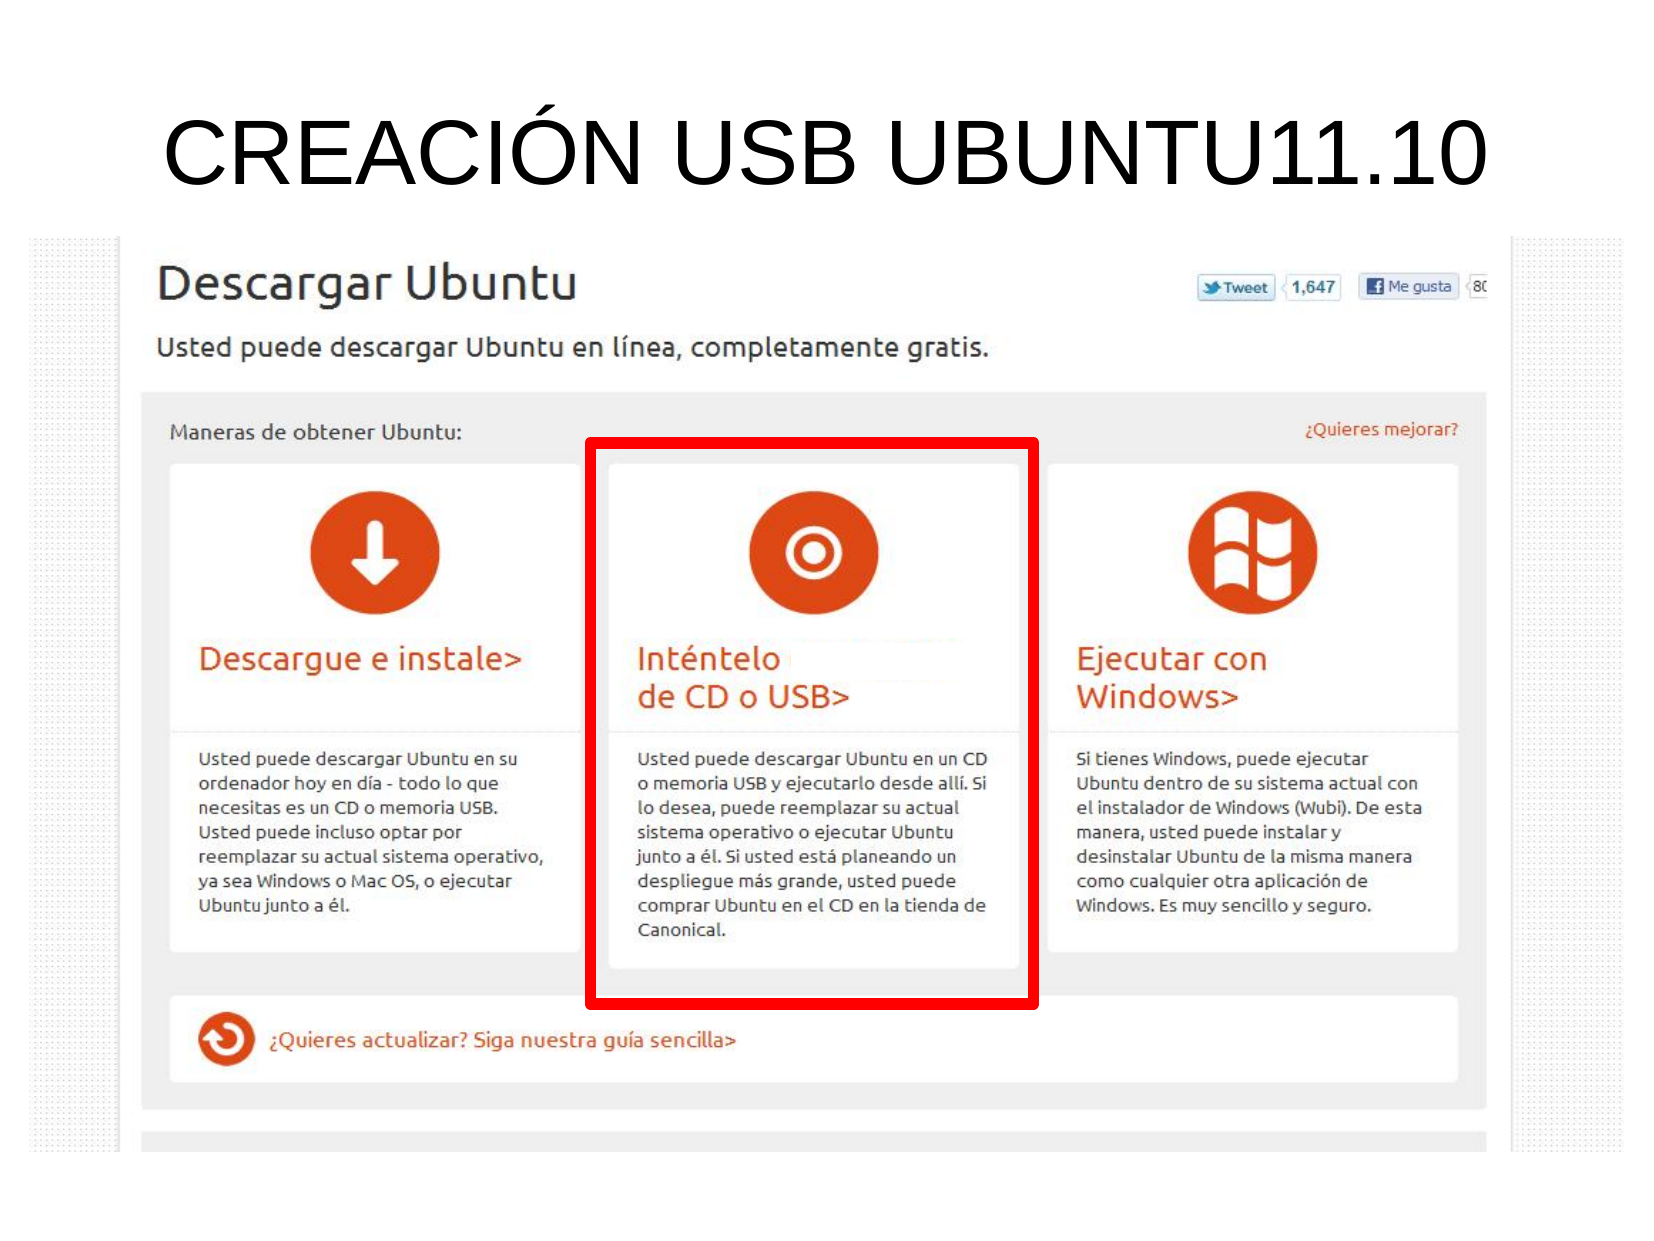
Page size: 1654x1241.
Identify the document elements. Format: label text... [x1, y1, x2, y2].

title CREACIÓN USB UBUNTU11.10 [82, 49, 1571, 236]
picture [29, 236, 1625, 1152]
text_box [590, 442, 1034, 1004]
